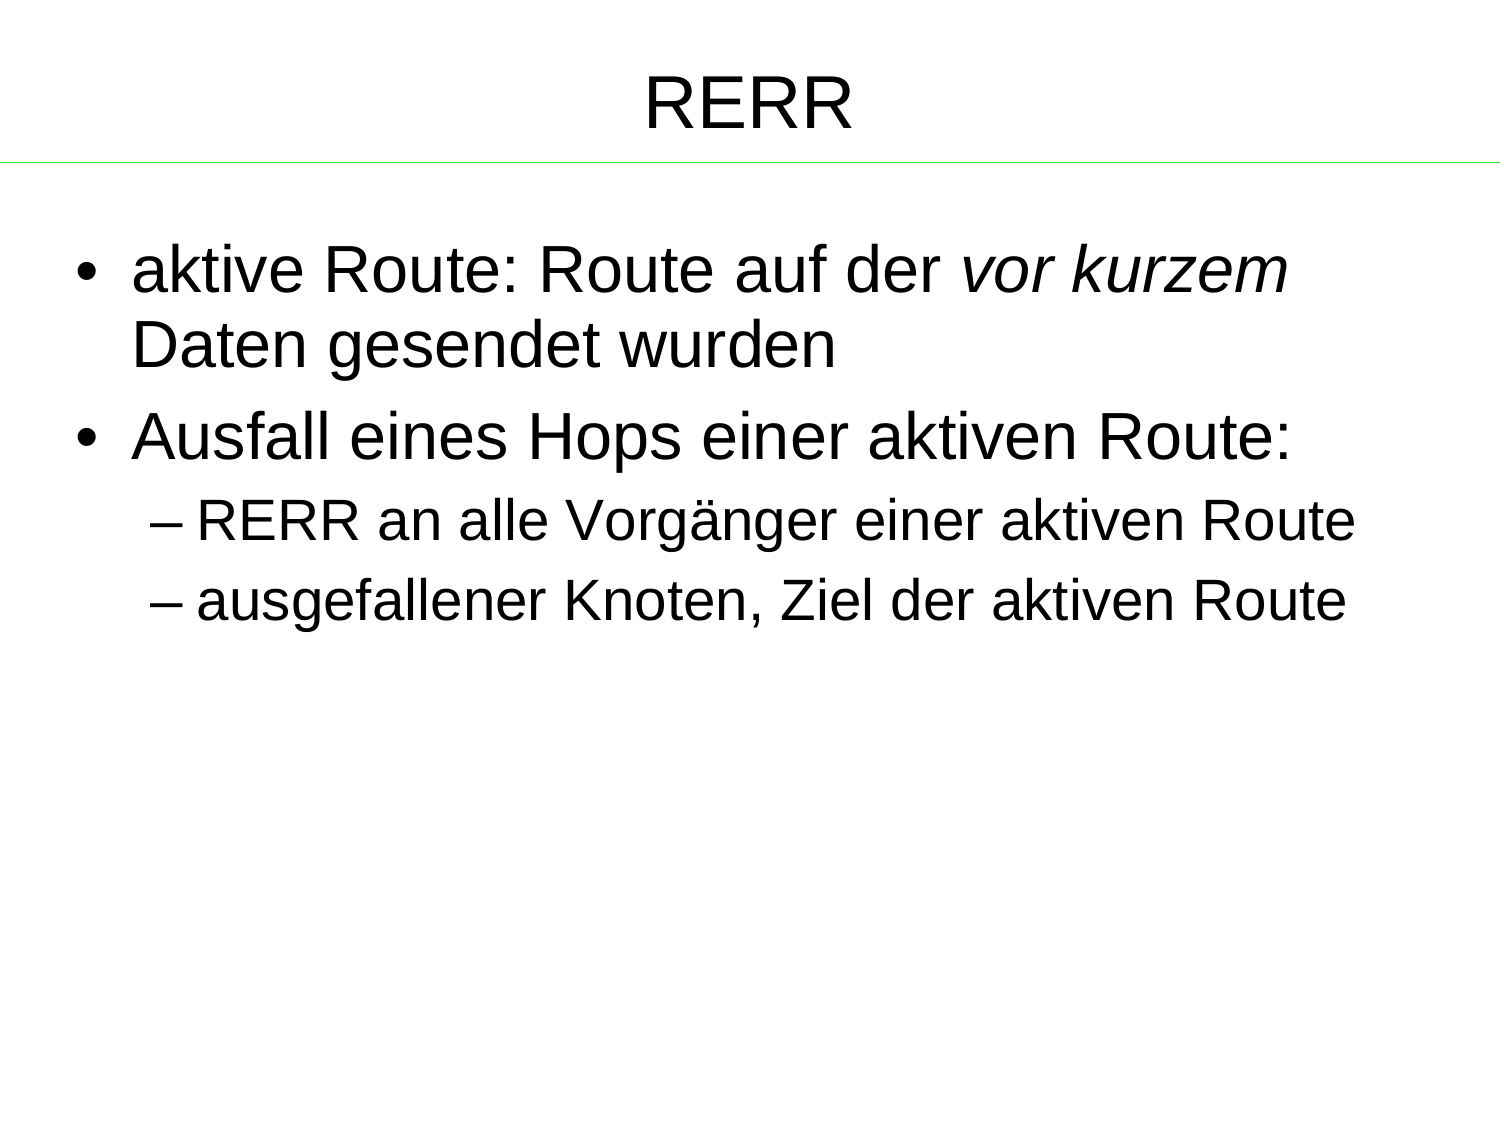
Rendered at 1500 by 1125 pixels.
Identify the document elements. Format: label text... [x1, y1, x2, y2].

title RERR [75, 57, 1426, 148]
list aktive Route: Route auf der vor kurzem Daten gesendet wurden Ausfall eines Hops einer aktiven Route: RERR an alle Vorgänger einer aktiven Route ausgefallener Knoten, Ziel der aktiven Route [75, 232, 1426, 986]
